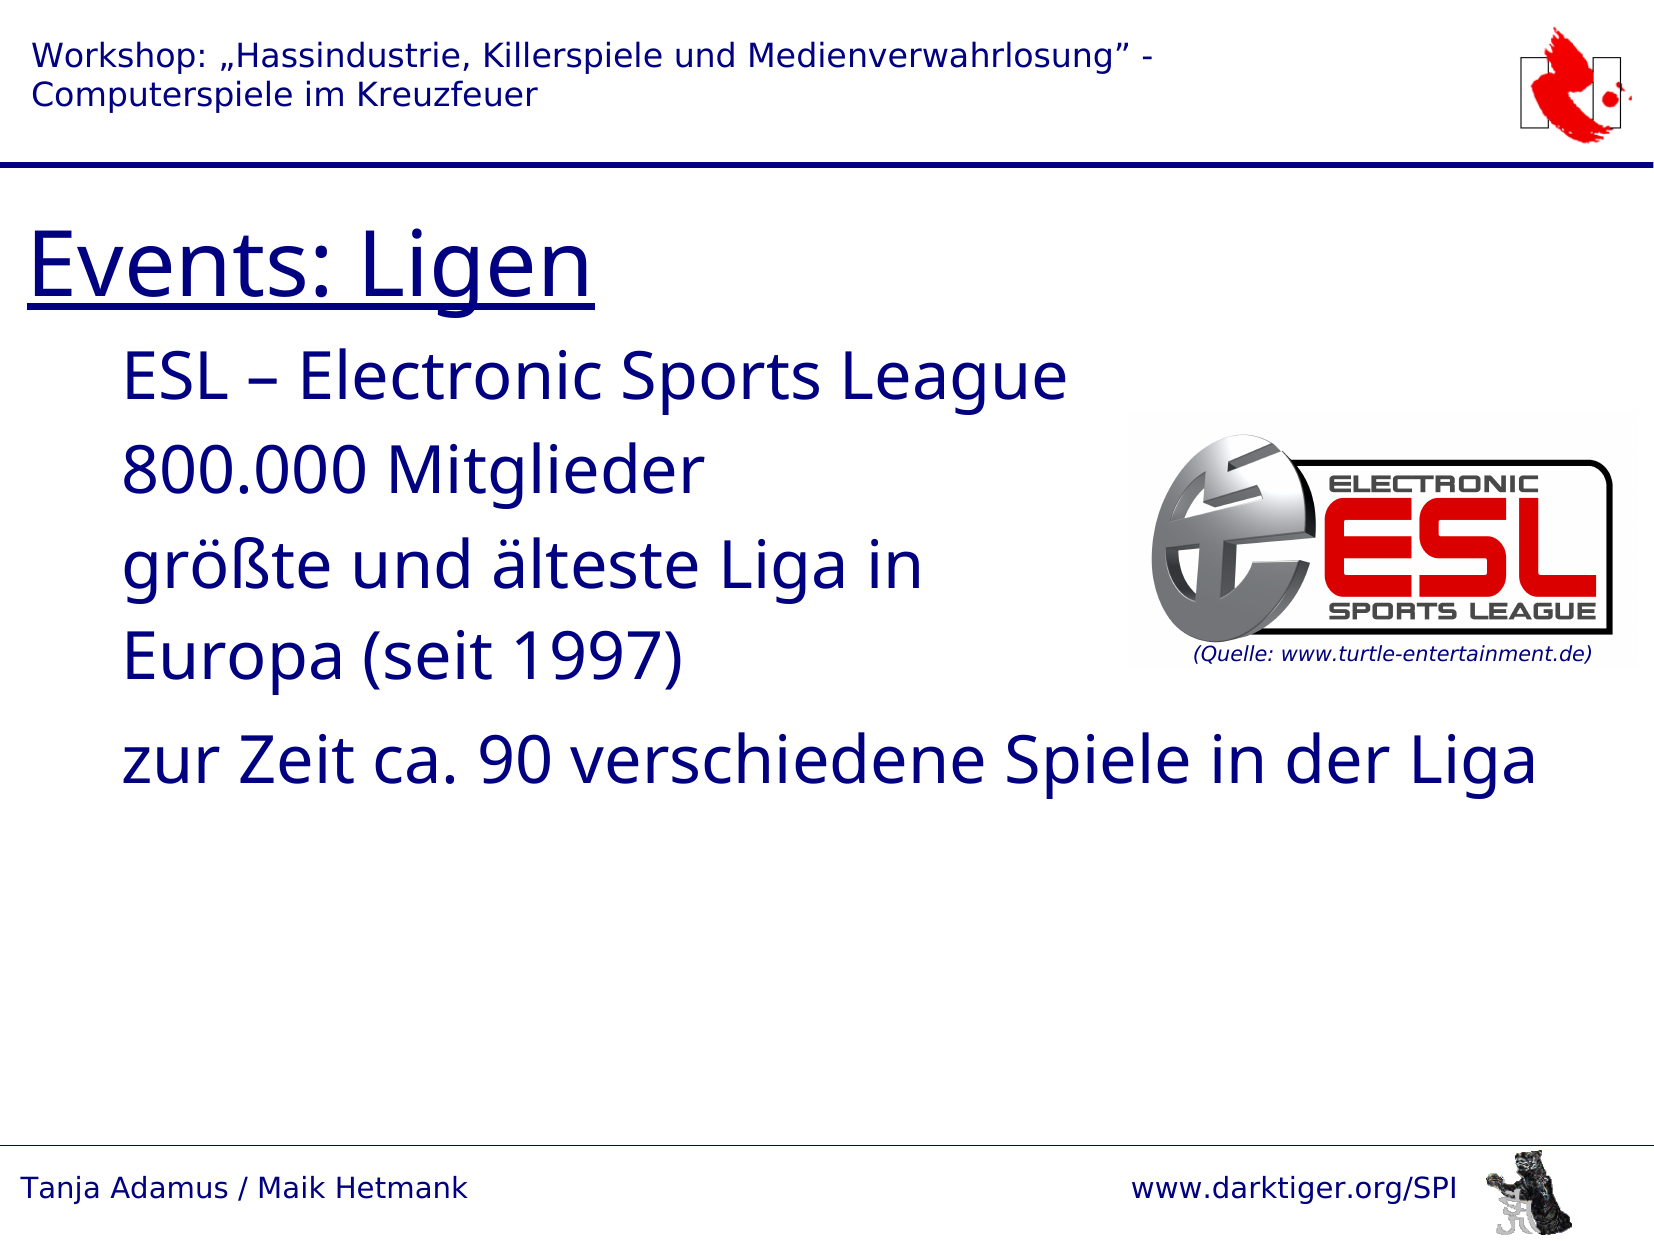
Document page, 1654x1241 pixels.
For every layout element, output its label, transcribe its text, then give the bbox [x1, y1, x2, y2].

text_box zur Zeit ca. 90 verschiedene Spiele in der Liga [106, 704, 1625, 882]
picture [1486, 1150, 1572, 1235]
text_box Workshop: „Hassindustrie, Killerspiele und Medienverwahrlosung” - Computerspiele im Kreuzfeuer [16, 29, 1418, 178]
text_box (Quelle: www.turtle-entertainment.de) [1178, 635, 1609, 675]
picture [1127, 410, 1638, 667]
text_box 800.000 Mitglieder [106, 415, 1127, 509]
text_box ESL – Electronic Sports League [106, 320, 1241, 415]
text_box größte und älteste Liga in Europa (seit 1997) [106, 509, 1182, 687]
picture [1503, 16, 1632, 148]
text_box Events: Ligen [11, 190, 1459, 318]
